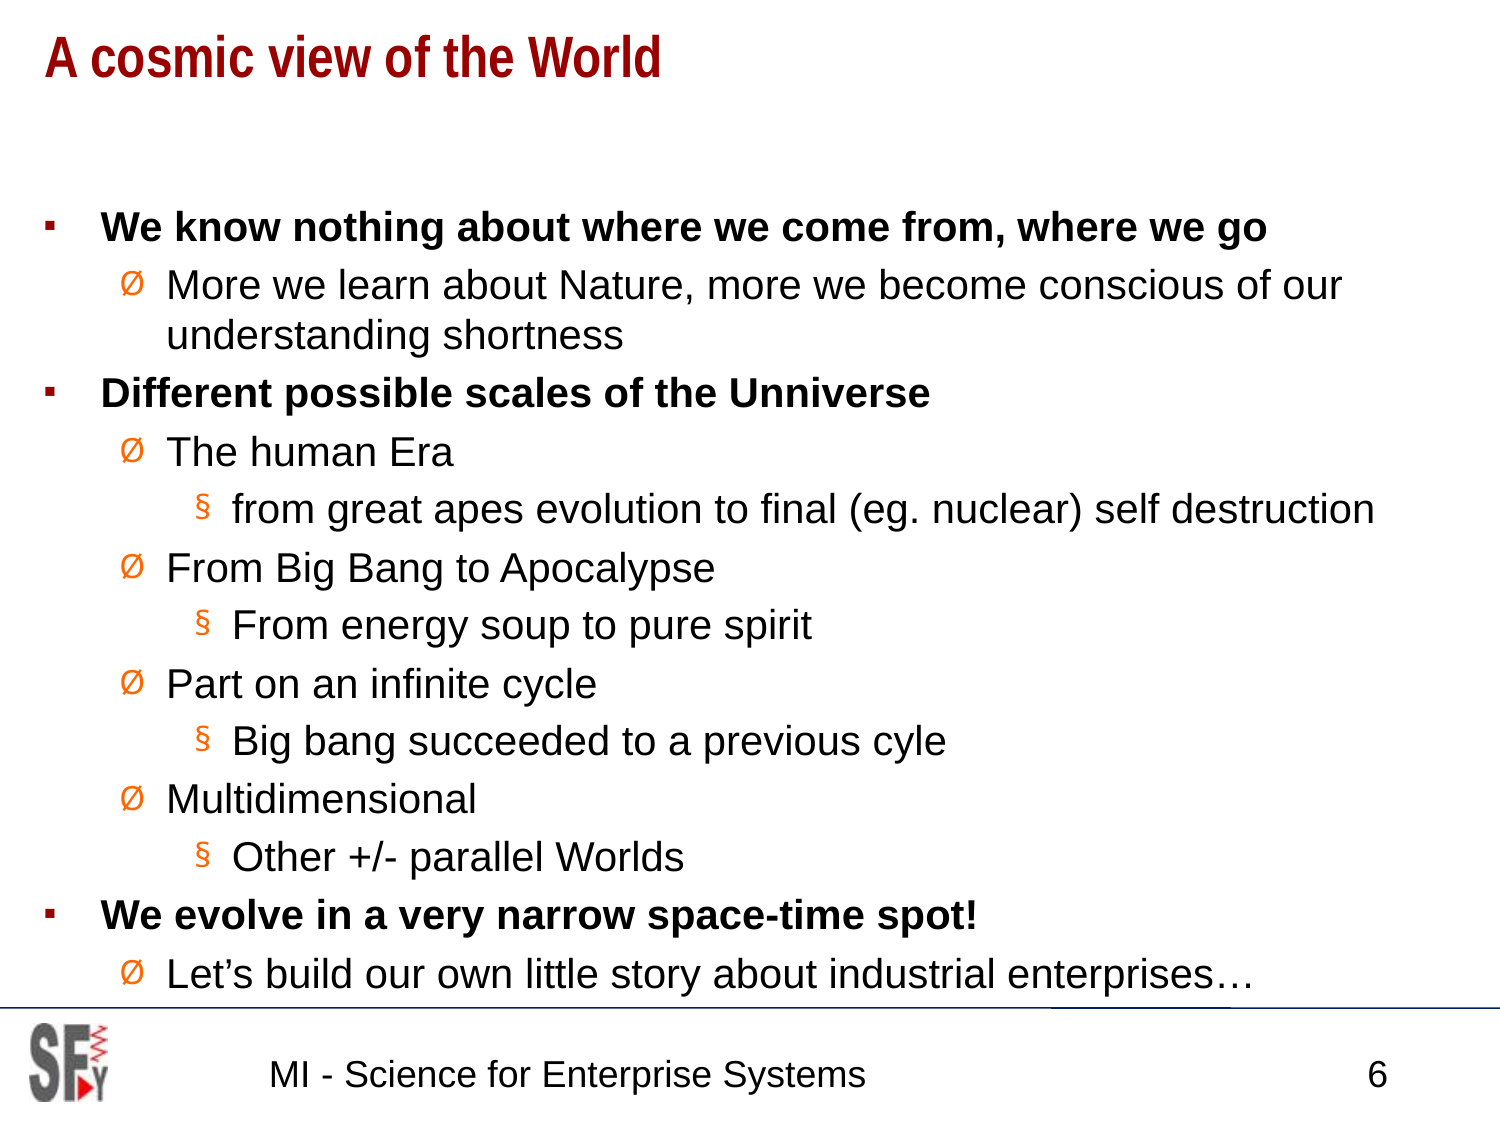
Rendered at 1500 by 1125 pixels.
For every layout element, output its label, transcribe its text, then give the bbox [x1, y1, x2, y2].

picture [29, 1023, 108, 1102]
footer MI - Science for Enterprise Systems [253, 1034, 1336, 1103]
slide_number <numéro> [1352, 1034, 1490, 1103]
title A cosmic view of the World [29, 12, 1471, 138]
list We know nothing about where we come from, where we go More we learn about Nature, more we become conscious of our understanding shortness Different possible scales of the Unniverse The human Era from great apes evolution to final (eg. nuclear) self destruction From Big Bang to Apocalypse From energy soup to pure spirit Part on an infinite cycle Big bang succeeded to a previous cyle Multidimensional Other +/- parallel Worlds We evolve in a very narrow space-time spot! Let’s build our own little story about industrial enterprises… [29, 184, 1471, 988]
